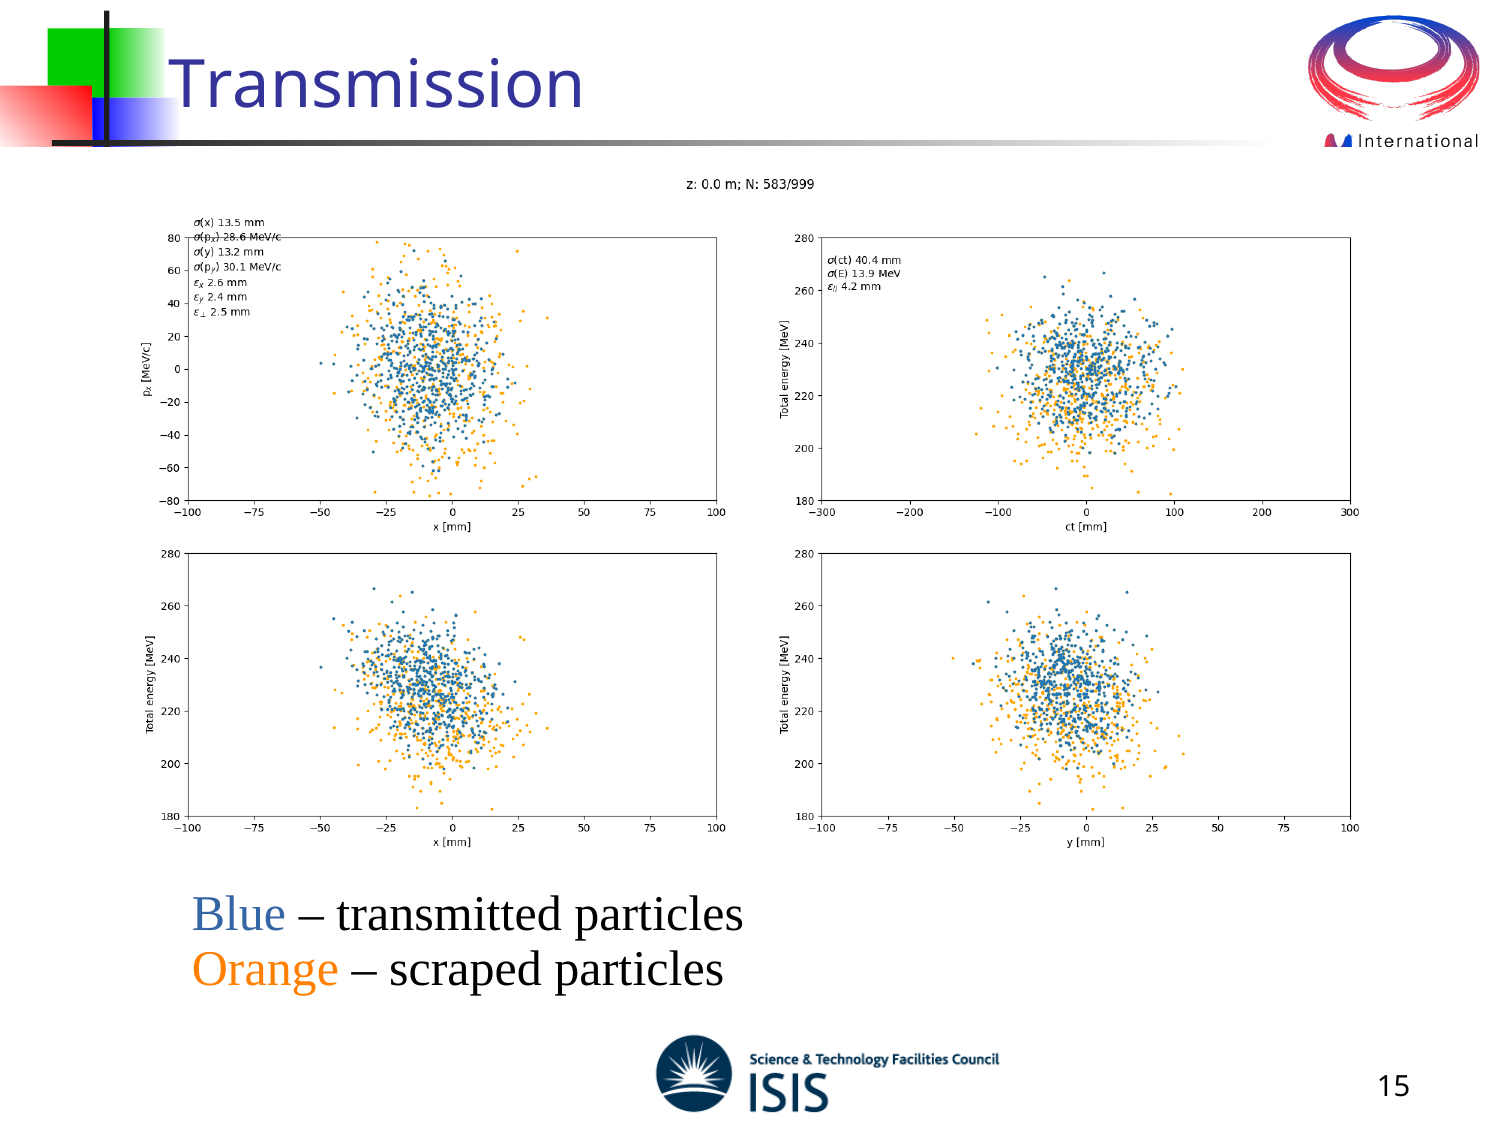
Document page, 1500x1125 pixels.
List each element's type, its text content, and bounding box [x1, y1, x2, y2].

picture [0, 15, 1500, 898]
text_box Blue – transmitted particles Orange – scraped particles [177, 878, 760, 1004]
picture [640, 1021, 1167, 1125]
title Transmission [168, 0, 1447, 147]
